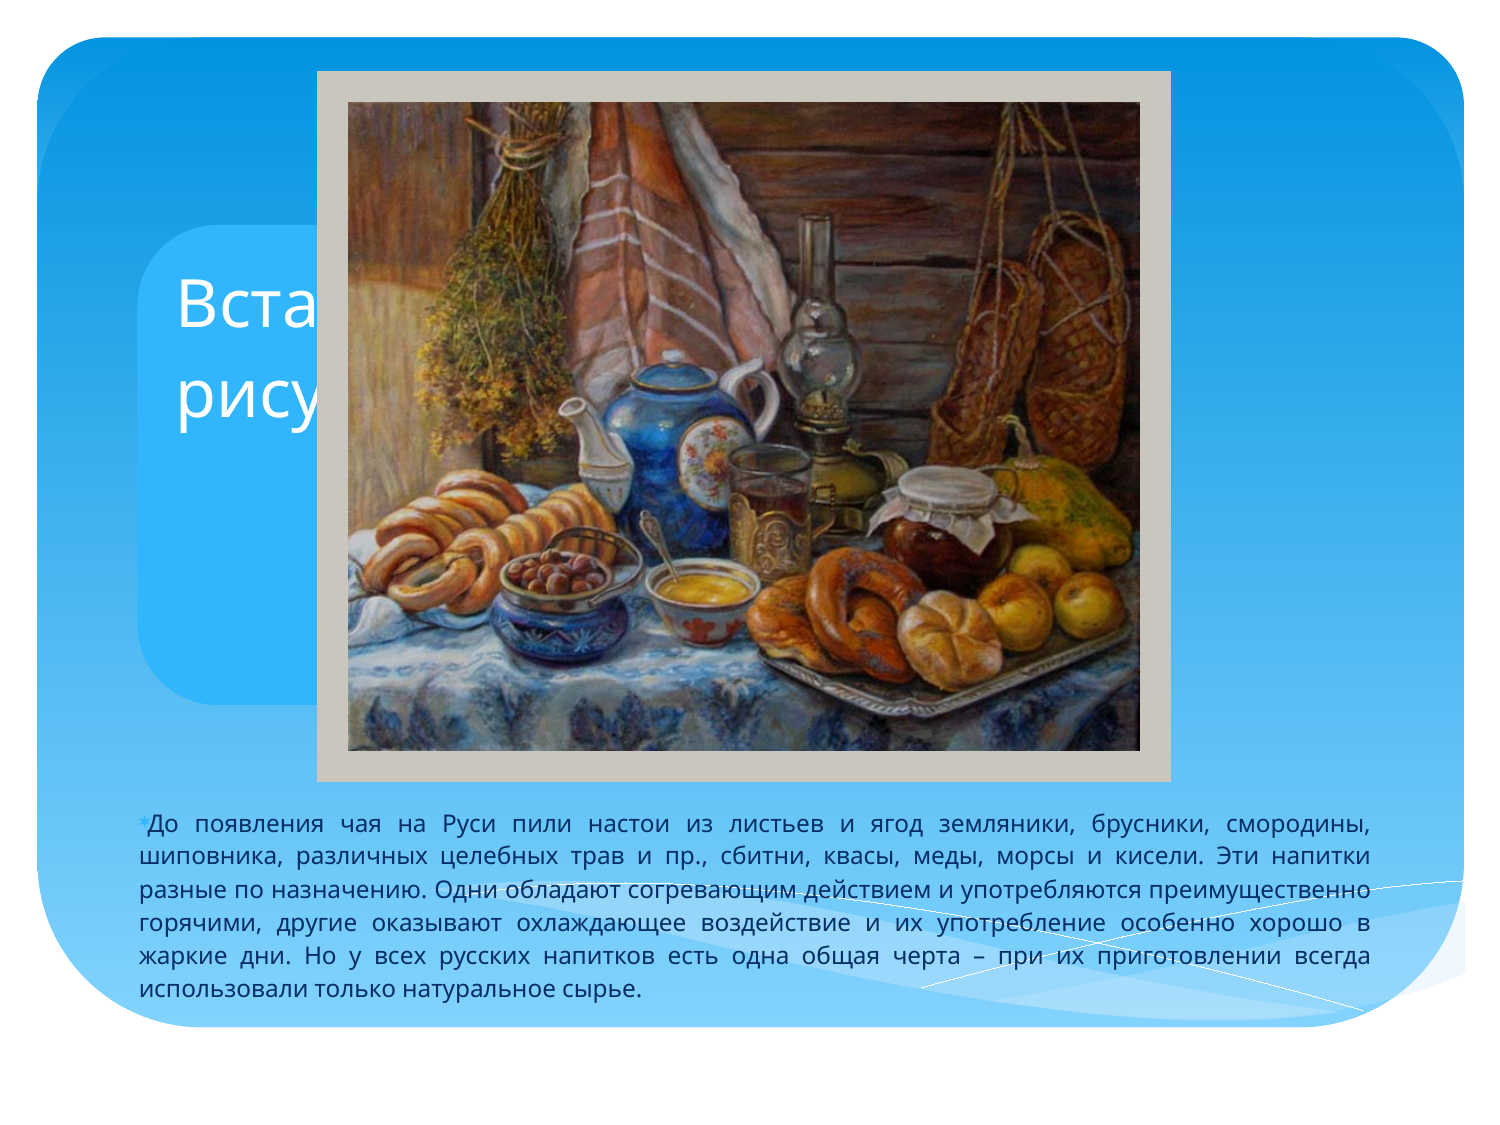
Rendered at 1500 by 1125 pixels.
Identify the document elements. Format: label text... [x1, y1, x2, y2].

list До появления чая на Руси пили настои из листьев и ягод земляники, брусники, смородины, шиповника, различных целебных трав и пр., сбитни, квасы, меды, морсы и кисели. Эти напитки разные по назначению. Одни обладают согревающим действием и употребляются преимущественно горячими, другие оказывают охлаждающее воздействие и их употребление особенно хорошо в жаркие дни. Но у всех русских напитков есть одна общая черта – при их приготовлении всегда использовали только натуральное сырье. [123, 798, 1400, 1013]
picture [348, 101, 1140, 752]
